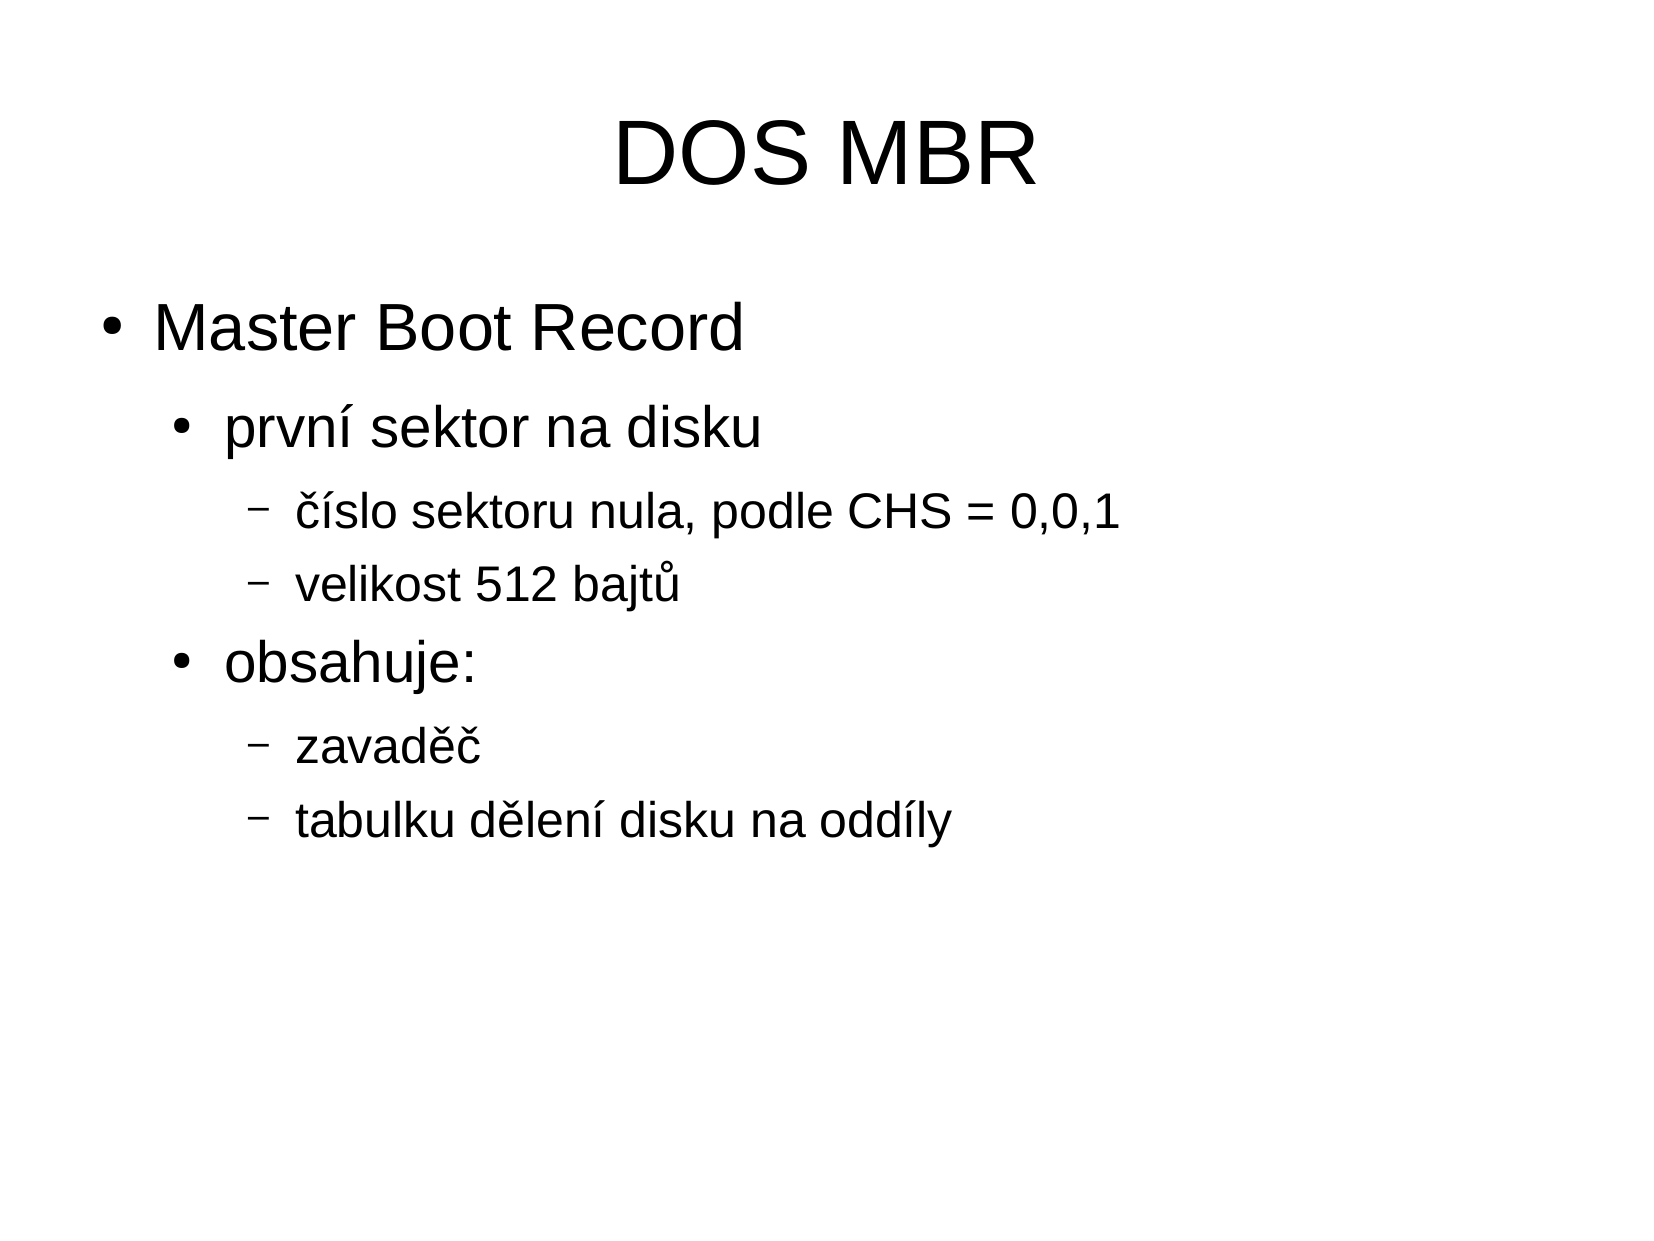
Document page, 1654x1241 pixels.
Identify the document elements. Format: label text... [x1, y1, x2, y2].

list Master Boot Record první sektor na disku číslo sektoru nula, podle CHS = 0,0,1 velikost 512 bajtů obsahuje: zavaděč tabulku dělení disku na oddíly [82, 290, 1571, 1109]
title DOS MBR [82, 49, 1571, 257]
